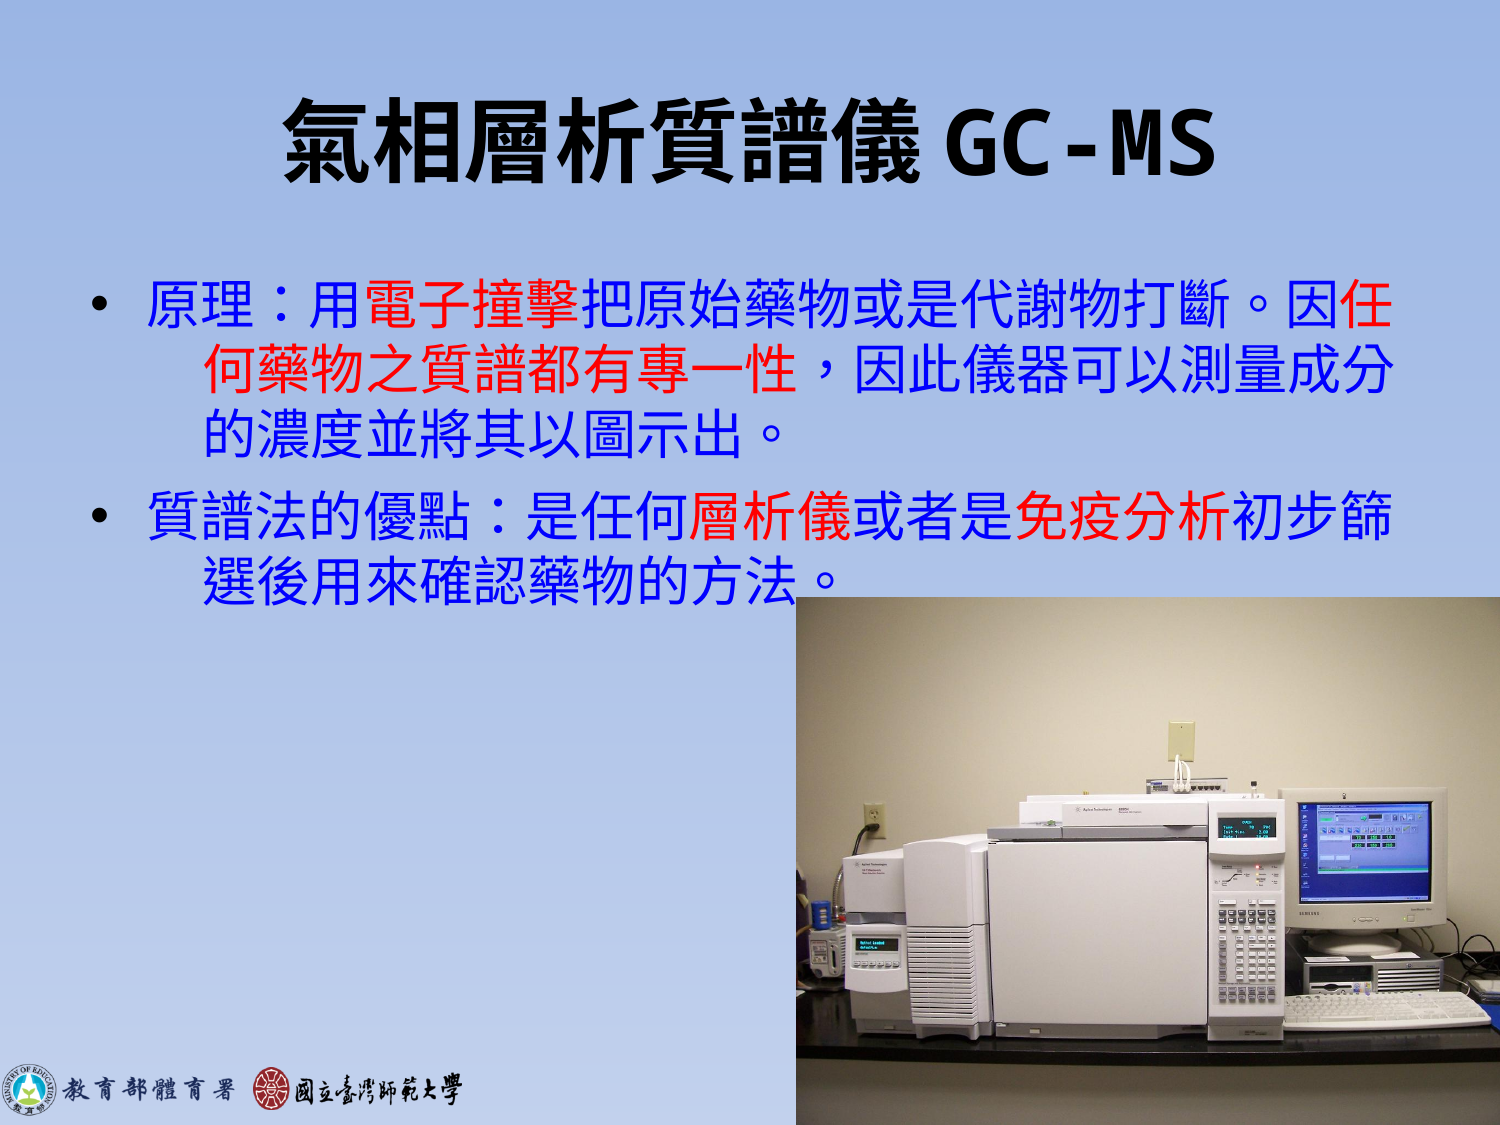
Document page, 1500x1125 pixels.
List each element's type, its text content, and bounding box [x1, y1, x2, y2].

list 原理：用電子撞擊把原始藥物或是代謝物打斷。因任何藥物之質譜都有專一性，因此儀器可以測量成分的濃度並將其以圖示出。 質譜法的優點：是任何層析儀或者是免疫分析初步篩選後用來確認藥物的方法。 [75, 262, 1426, 1005]
picture [796, 597, 1500, 1125]
title 氣相層析質譜儀GC-MS [75, 45, 1426, 233]
